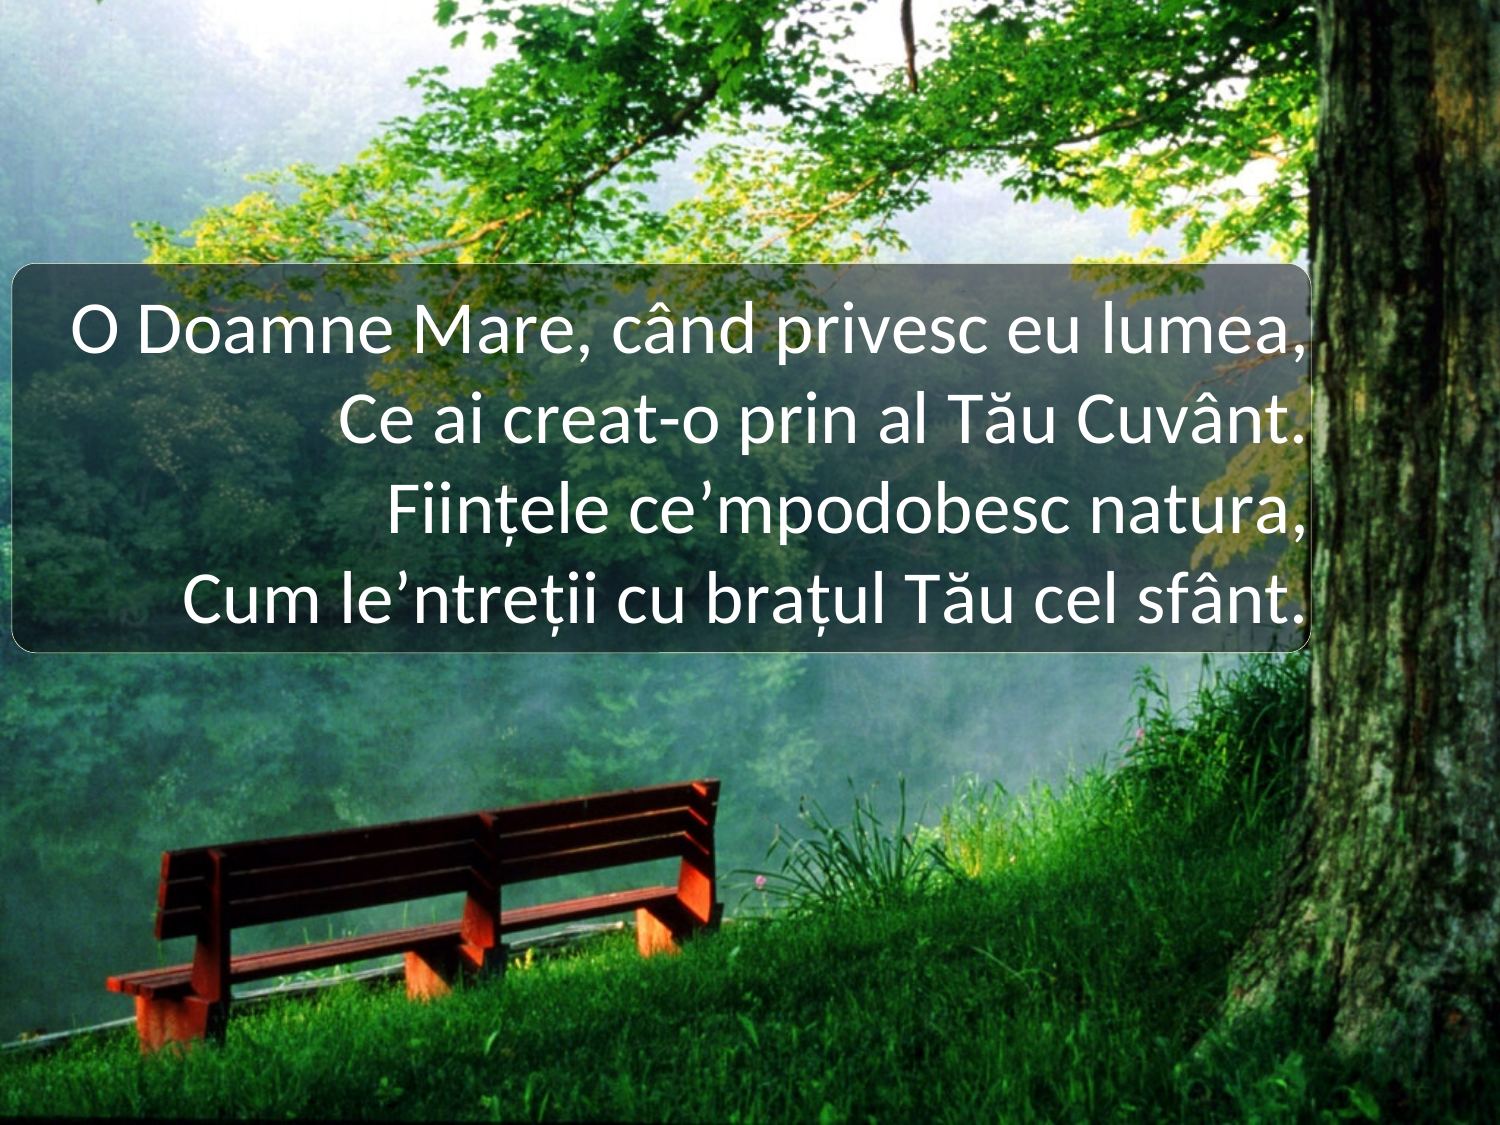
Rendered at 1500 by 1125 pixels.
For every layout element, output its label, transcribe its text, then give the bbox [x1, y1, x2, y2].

picture [0, 0, 1500, 1125]
text_box O Doamne Mare, când privesc eu lumea, Ce ai creat-o prin al Tău Cuvânt. Fiinţele ce’mpodobesc natura, Cum le’ntreţii cu braţul Tău cel sfânt. [11, 263, 1312, 653]
